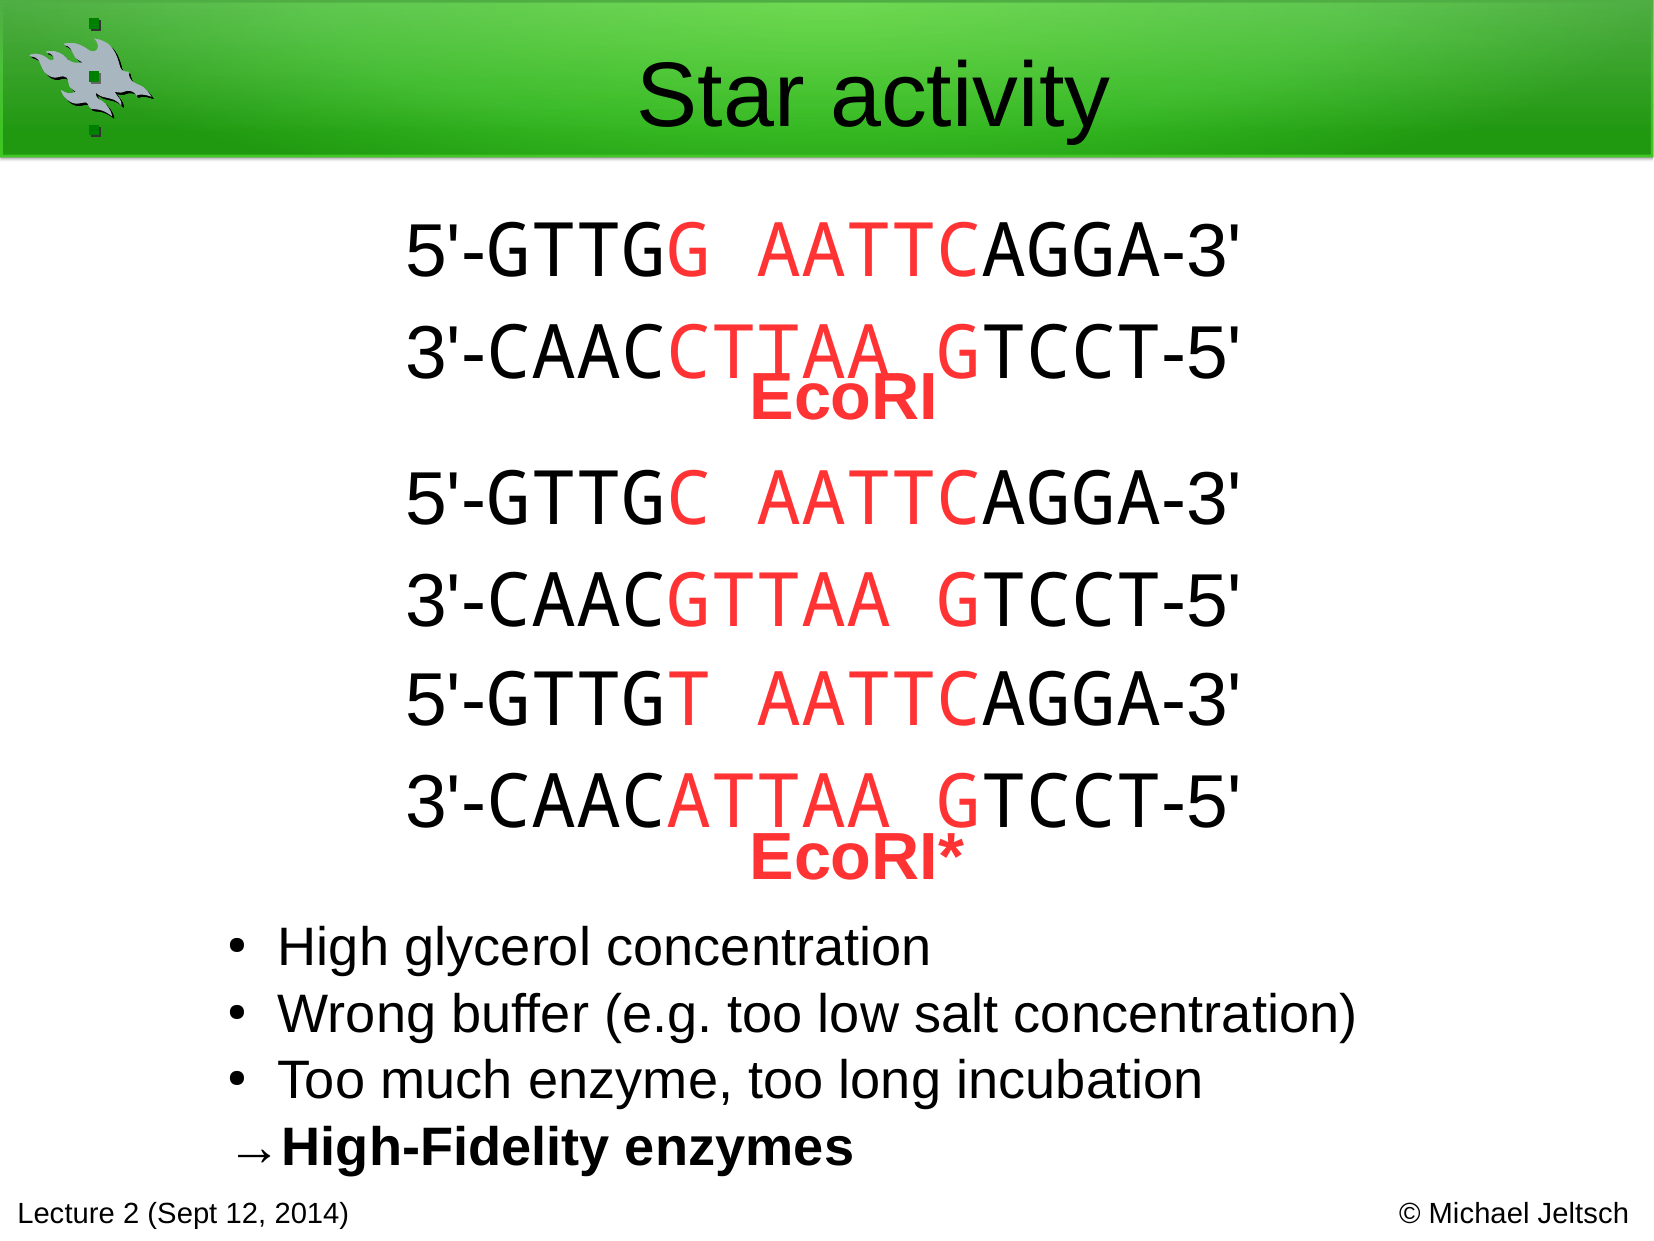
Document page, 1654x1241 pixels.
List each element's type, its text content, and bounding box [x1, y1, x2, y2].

text_box 5'-GTTGC AATTCAGGA-3' 3'-CAACGTTAA GTCCT-5' [390, 437, 1453, 637]
text_box 5'-GTTGT AATTCAGGA-3' 3'-CAACATTAA GTCCT-5' [390, 637, 1453, 873]
text_box EcoRI* [734, 812, 1003, 909]
text_box High glycerol concentration Wrong buffer (e.g. too low salt concentration) Too much enzyme, too long incubation →High-Fidelity enzymes [212, 909, 1571, 1187]
text_box 5'-GTTGG AATTCAGGA-3' 3'-CAACCTTAA GTCCT-5' [390, 188, 1453, 424]
title Star activity [472, 23, 1276, 166]
text_box EcoRI [734, 351, 1003, 437]
